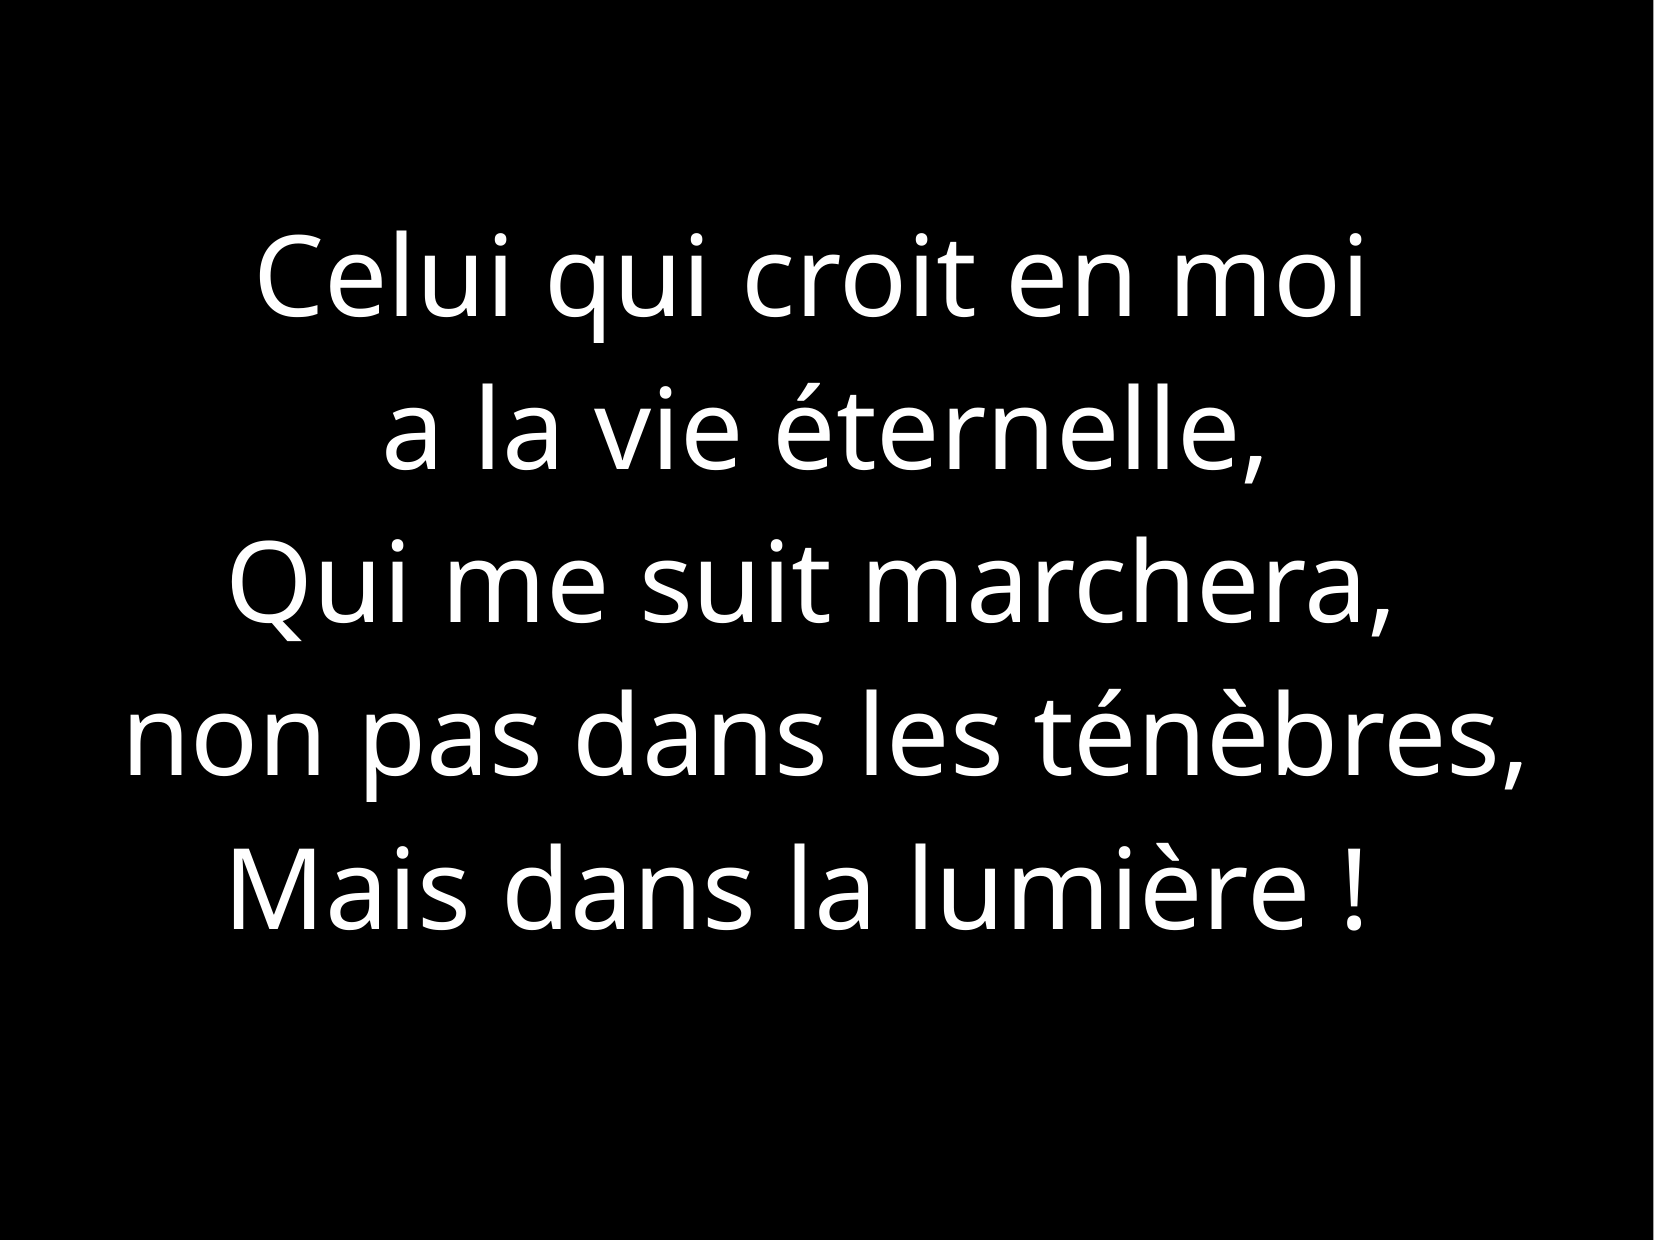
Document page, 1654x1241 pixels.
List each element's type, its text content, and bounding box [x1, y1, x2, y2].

subtitle Celui qui croit en moi a la vie éternelle, Qui me suit marchera, non pas dans les ténèbres, Mais dans la lumière ! [29, 49, 1625, 1109]
